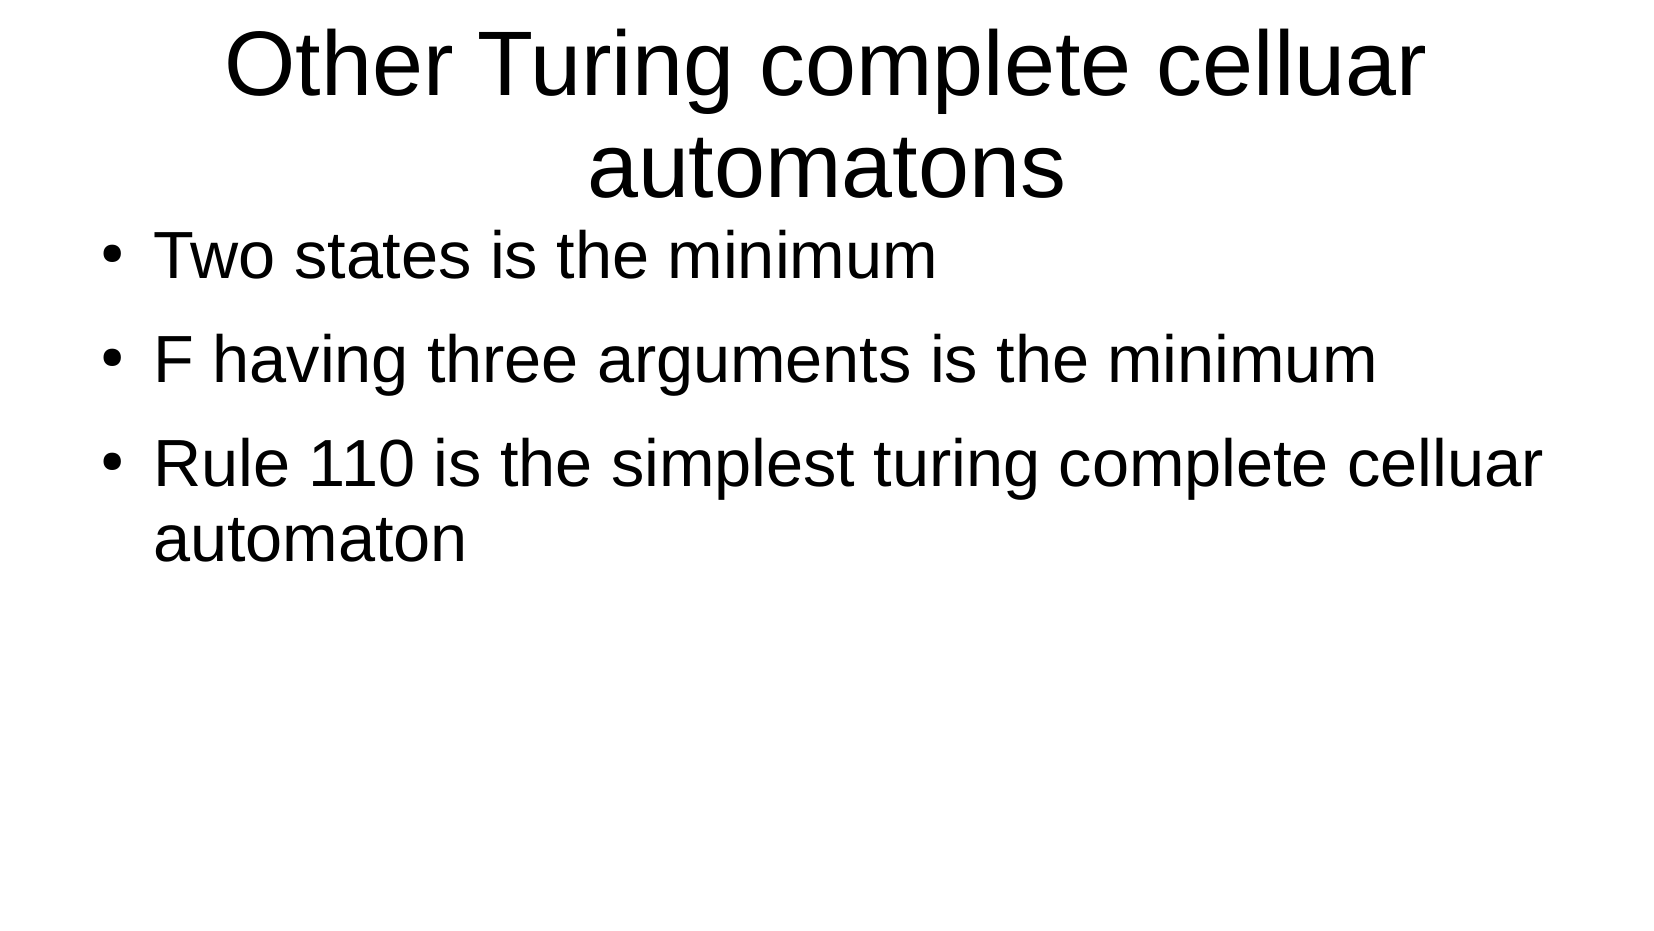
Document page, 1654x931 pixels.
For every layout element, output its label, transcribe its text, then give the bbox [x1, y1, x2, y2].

list Two states is the minimum F having three arguments is the minimum Rule 110 is the simplest turing complete celluar automaton [82, 217, 1571, 758]
title Other Turing complete celluar automatons [82, 12, 1571, 217]
